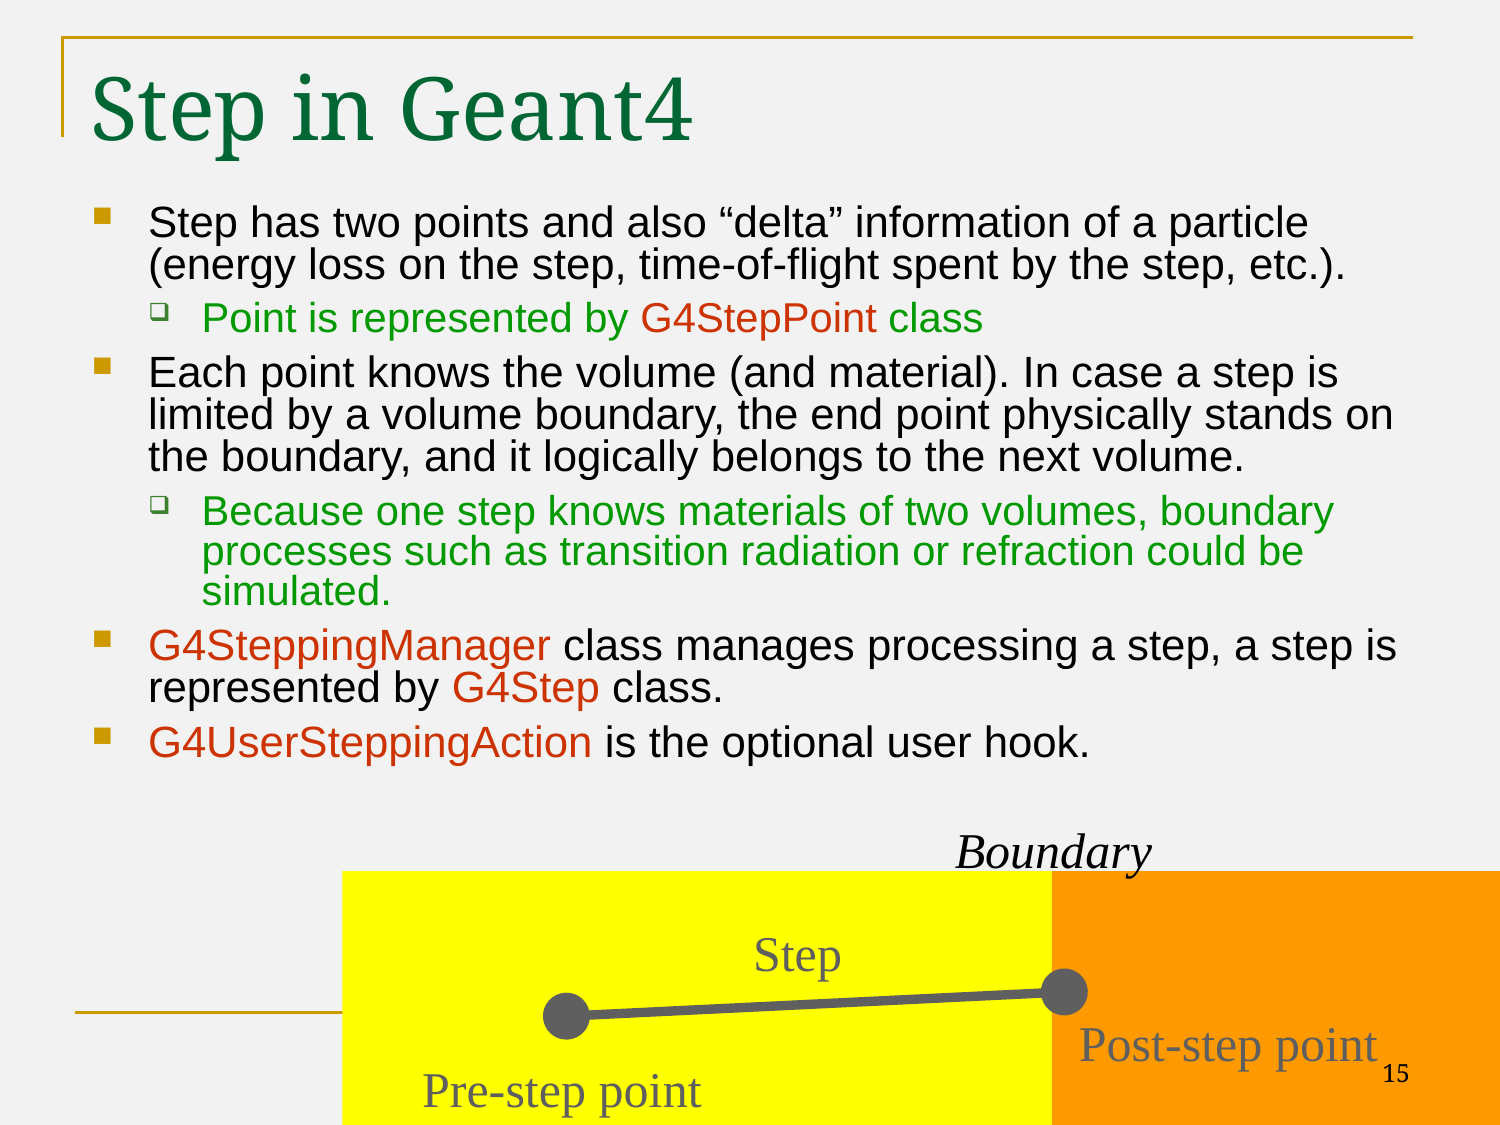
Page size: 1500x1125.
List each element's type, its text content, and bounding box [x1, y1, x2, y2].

list Step has two points and also “delta” information of a particle (energy loss on the step, time-of-flight spent by the step, etc.). Point is represented by G4StepPoint class Each point knows the volume (and material). In case a step is limited by a volume boundary, the end point physically stands on the boundary, and it logically belongs to the next volume. Because one step knows materials of two volumes, boundary processes such as transition radiation or refraction could be simulated. G4SteppingManager class manages processing a step, a step is represented by G4Step class. G4UserSteppingAction is the optional user hook. [76, 196, 1427, 1011]
text_box Post-step point [1064, 1004, 1394, 1080]
text_box [342, 871, 1500, 1125]
text_box Boundary [940, 810, 1167, 887]
text_box Pre-step point [407, 1049, 717, 1125]
text_box Step [738, 913, 858, 990]
title Step in Geant4 [75, 45, 1426, 233]
text_box <number> [1074, 1024, 1426, 1100]
